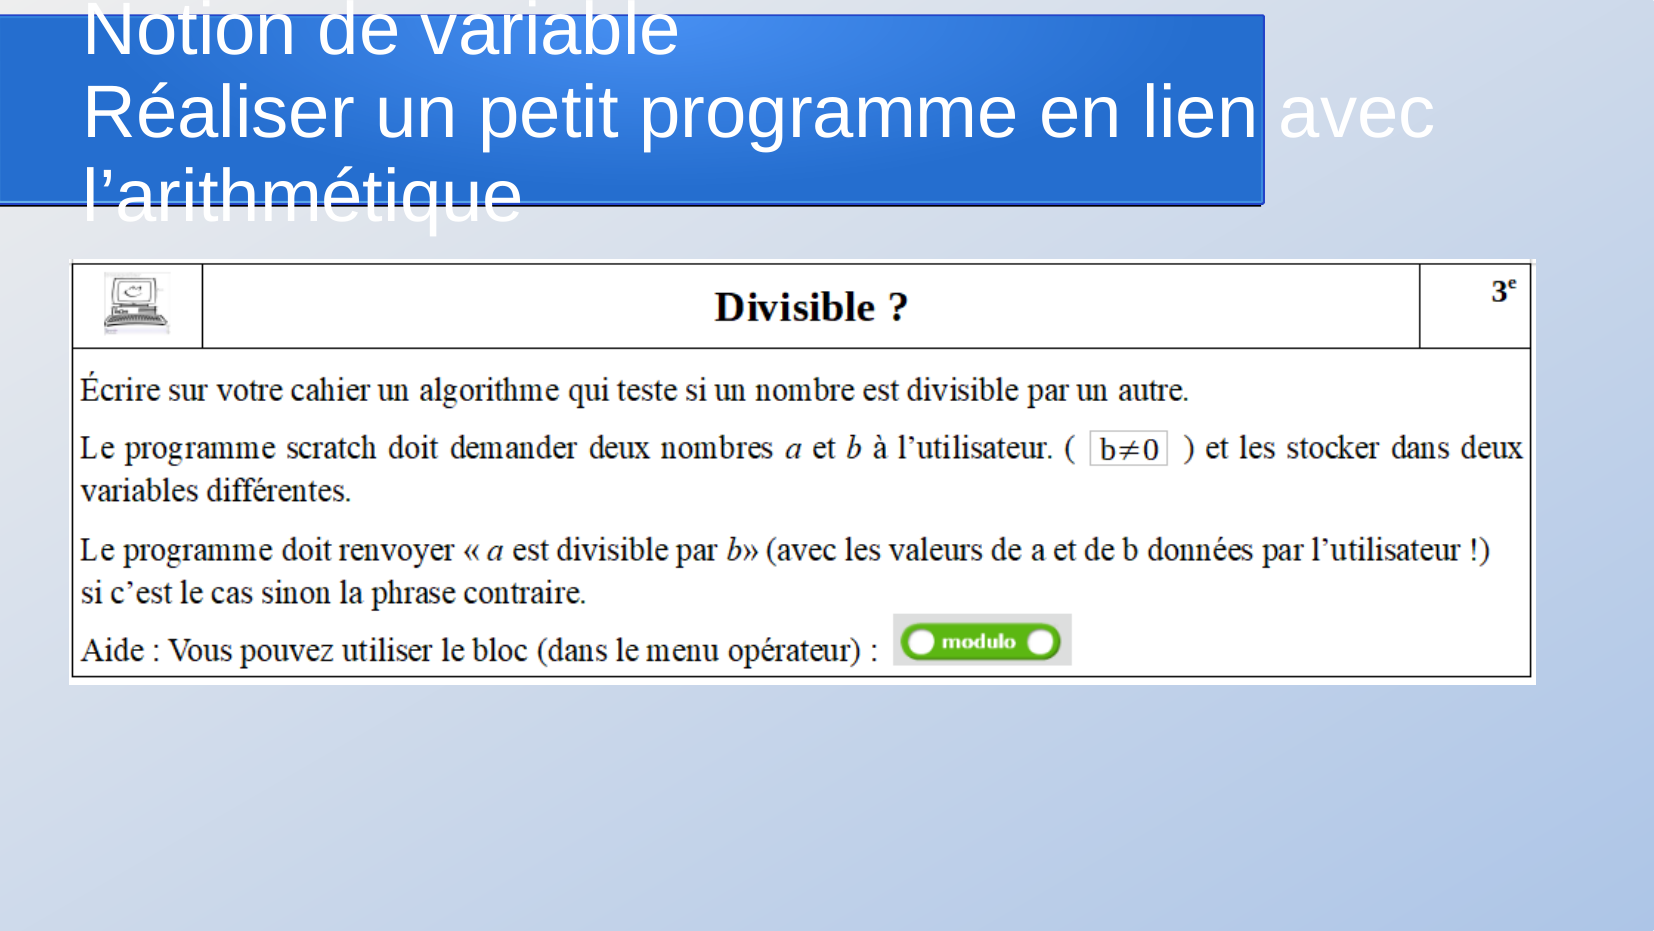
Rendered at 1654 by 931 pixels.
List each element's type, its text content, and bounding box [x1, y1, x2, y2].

subtitle [82, 224, 1571, 886]
picture [69, 259, 1536, 686]
title Notion de variable Réaliser un petit programme en lien avec l’arithmétique [82, 0, 1524, 224]
